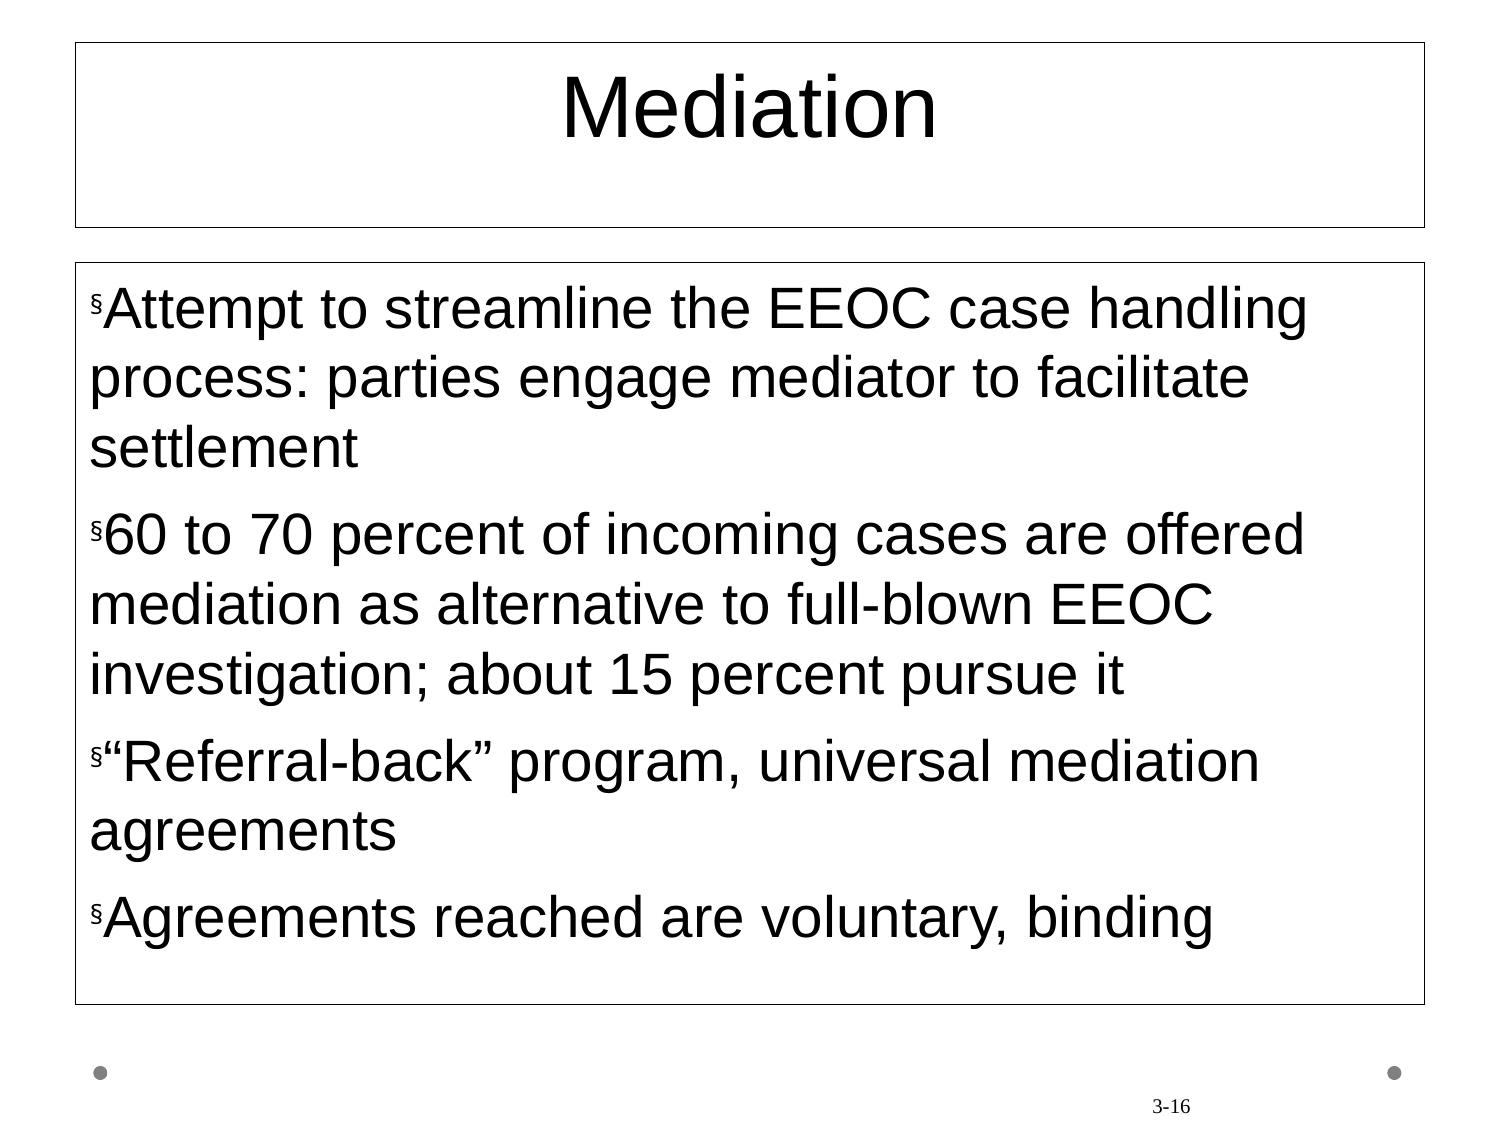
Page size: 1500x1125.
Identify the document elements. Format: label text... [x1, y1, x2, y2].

title Mediation [75, 42, 1425, 228]
list Attempt to streamline the EEOC case handling process: parties engage mediator to facilitate settlement 60 to 70 percent of incoming cases are offered mediation as alternative to full-blown EEOC investigation; about 15 percent pursue it “Referral-back” program, universal mediation agreements Agreements reached are voluntary, binding [75, 262, 1425, 1005]
